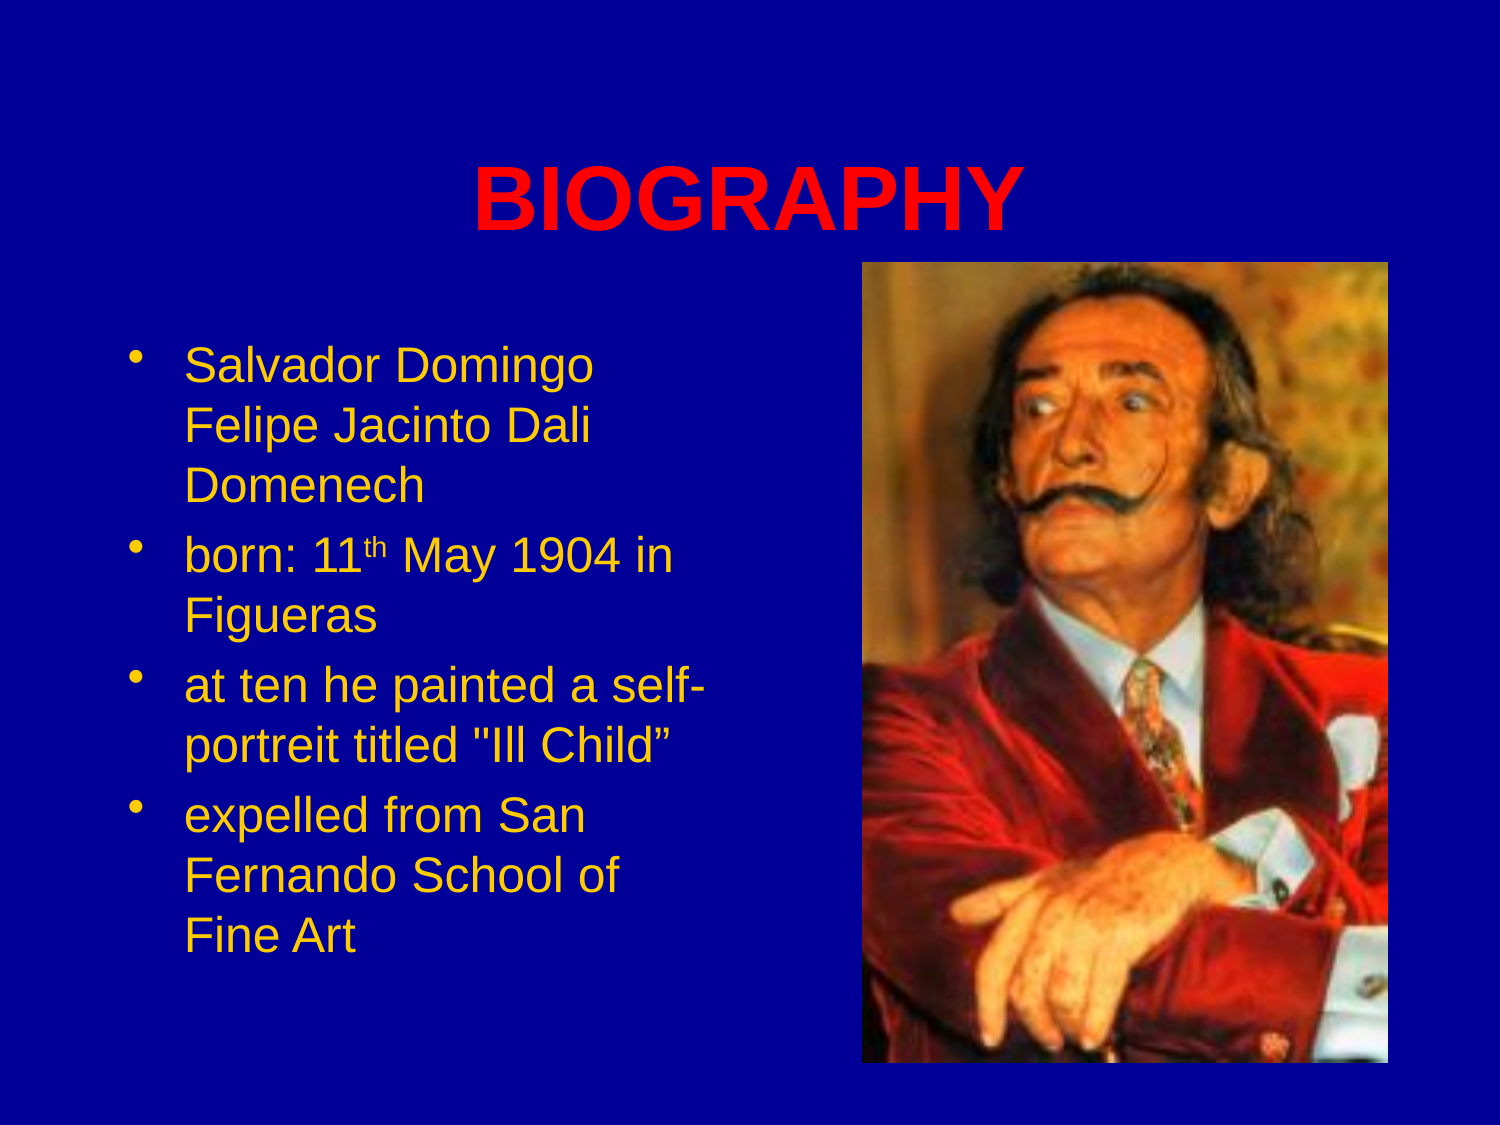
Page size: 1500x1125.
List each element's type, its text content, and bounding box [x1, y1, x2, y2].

picture [862, 262, 1388, 1063]
title BIOGRAPHY [112, 99, 1388, 288]
list Salvador Domingo Felipe Jacinto Dali Domenech born: 11th May 1904 in Figueras at ten he painted a self-portreit titled "Ill Child” expelled from San Fernando School of Fine Art [112, 324, 738, 1000]
